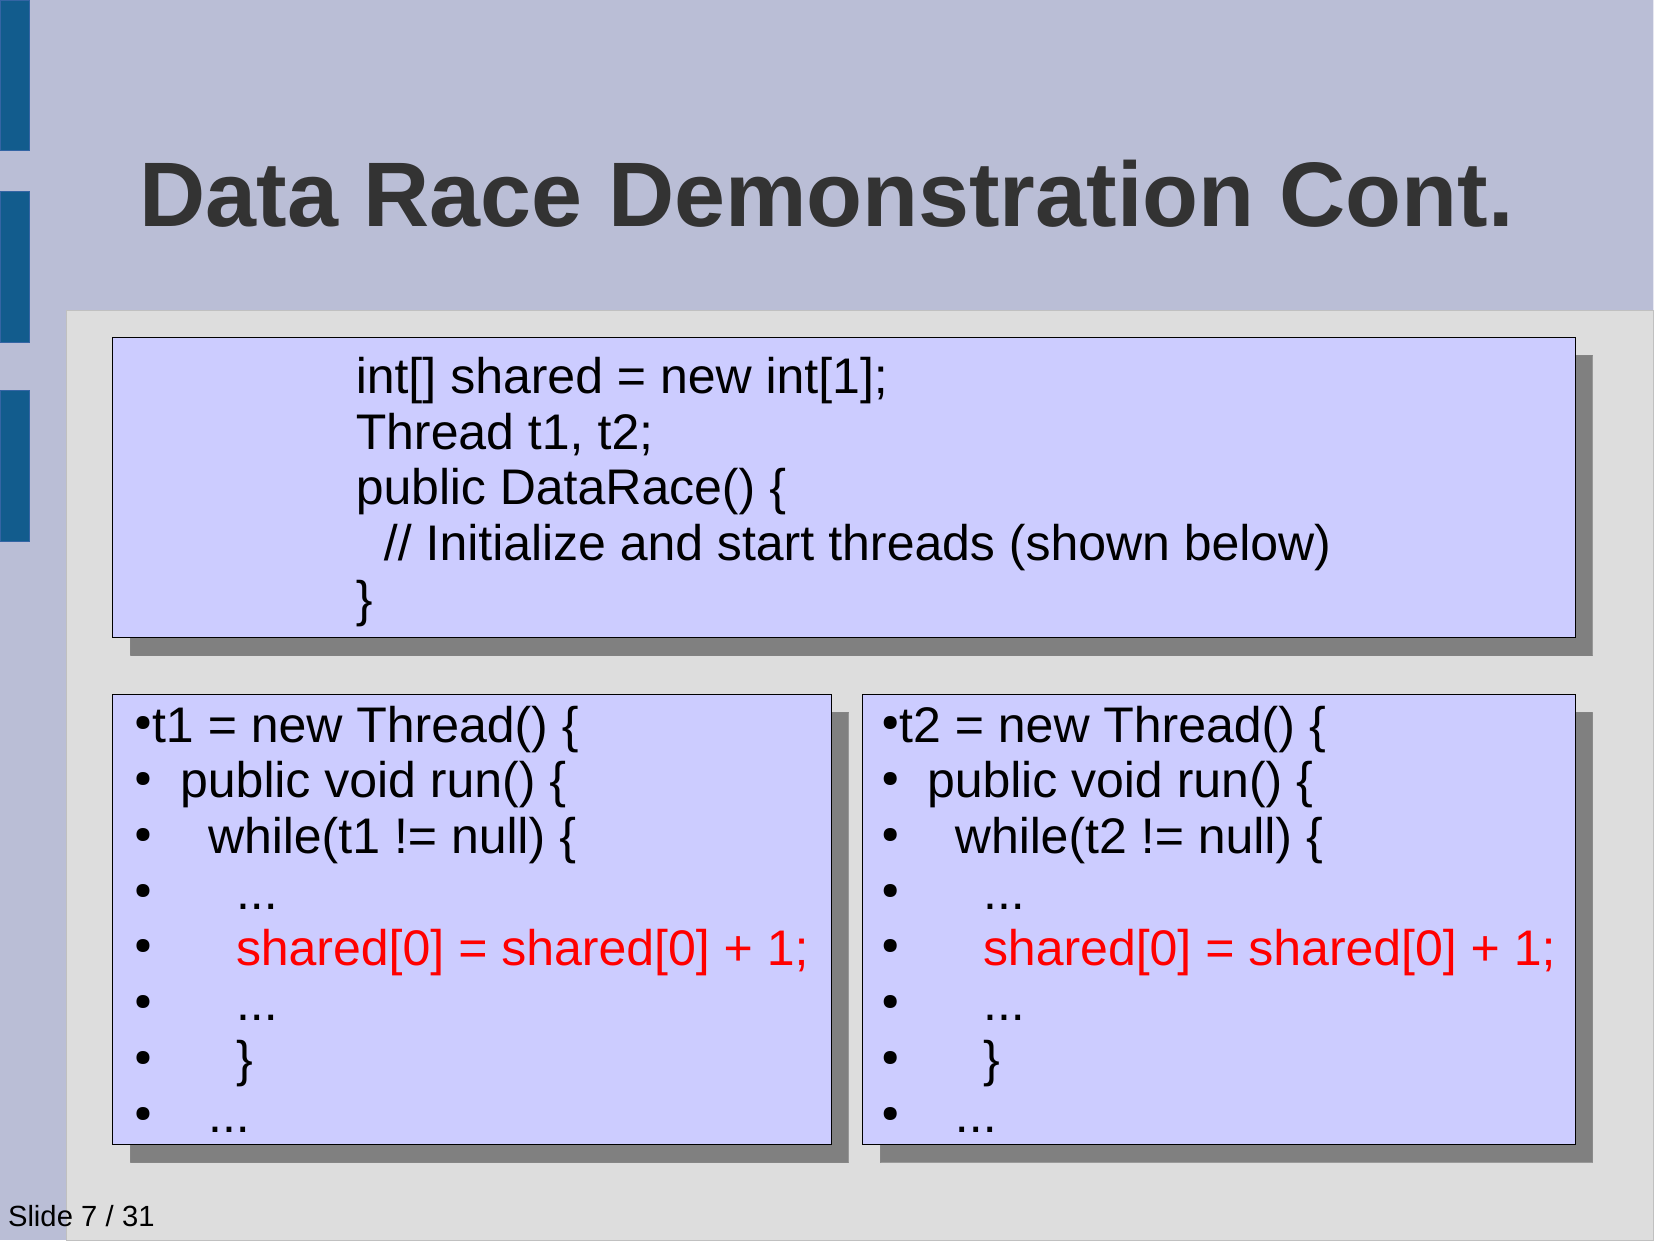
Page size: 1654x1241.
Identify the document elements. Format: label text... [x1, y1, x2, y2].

text_box int[] shared = new int[1]; Thread t1, t2; public DataRace() { // Initialize and start threads (shown below) } [112, 337, 1576, 638]
text_box t2 = new Thread() { public void run() { while(t2 != null) { ... shared[0] = shared[0] + 1; ... } ... [862, 694, 1576, 1145]
text_box t1 = new Thread() { public void run() { while(t1 != null) { ... shared[0] = shared[0] + 1; ... } ... [112, 694, 832, 1145]
